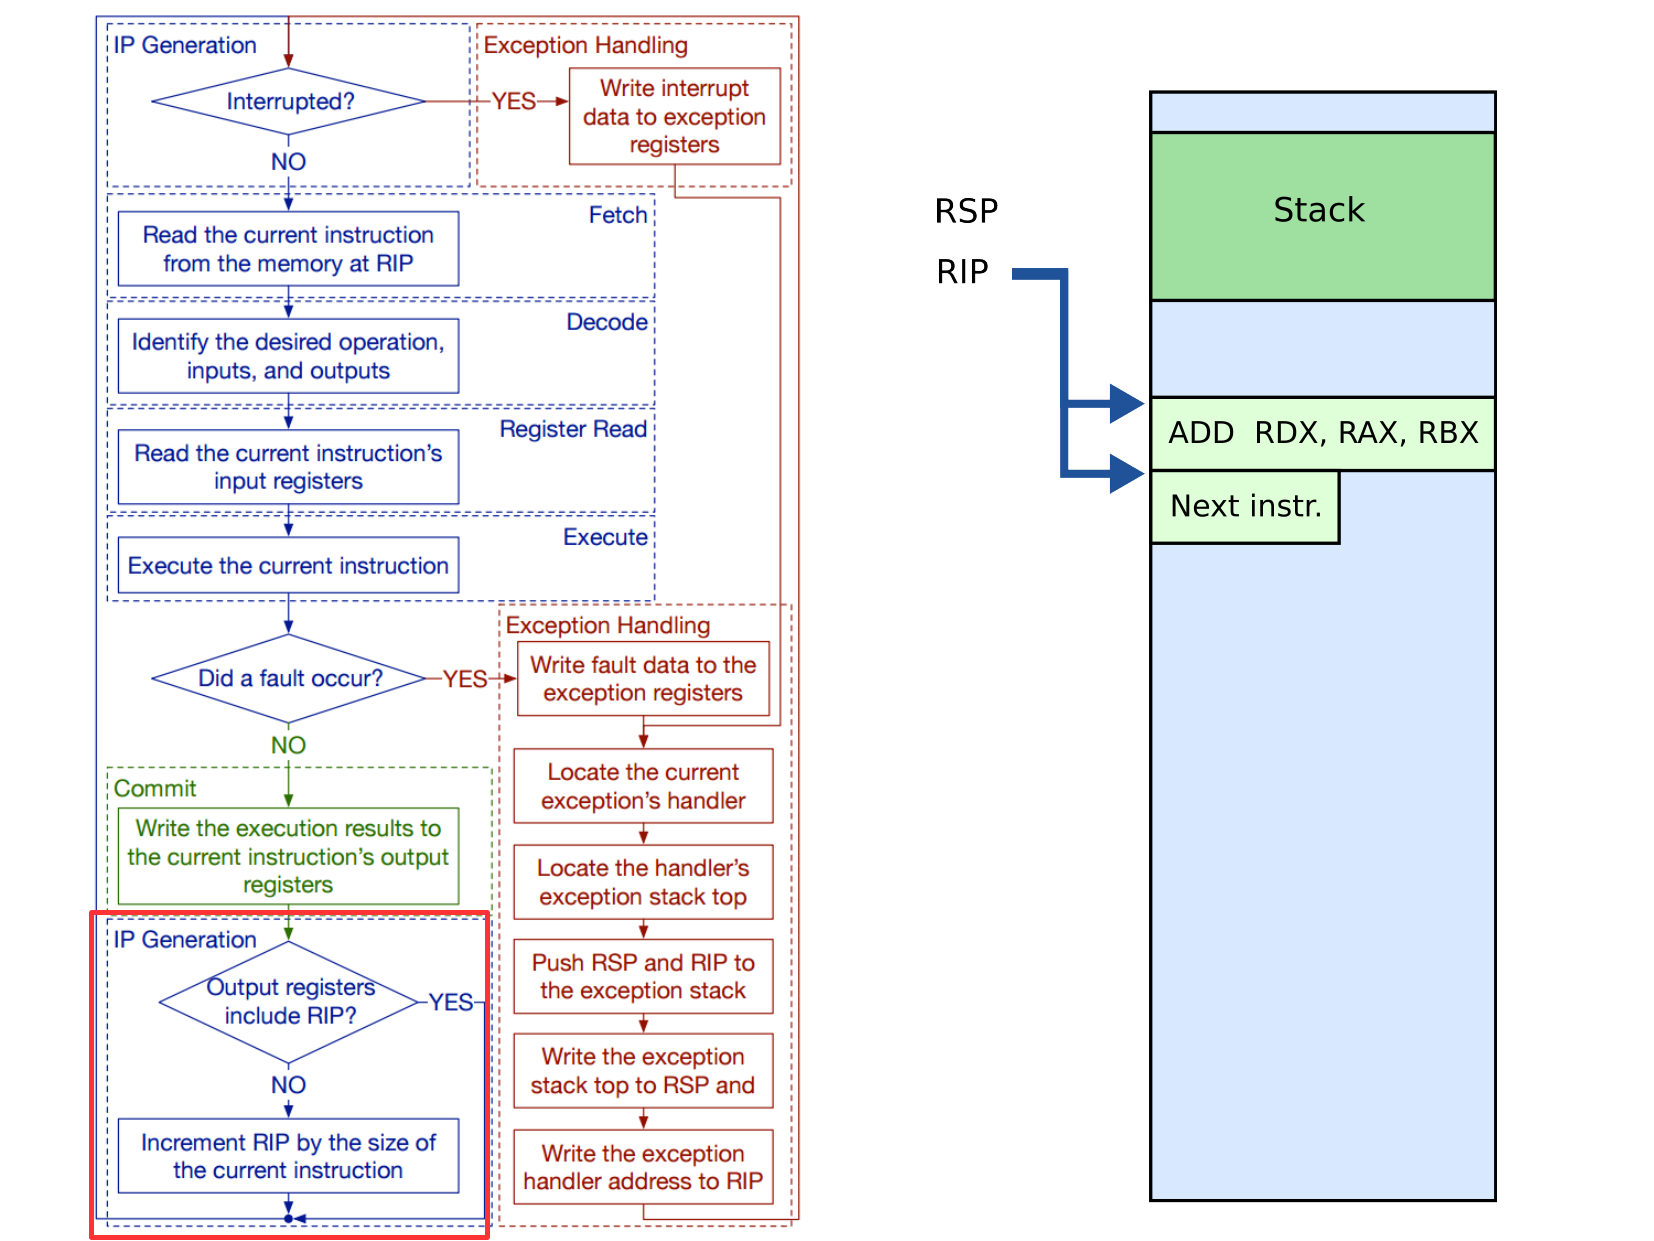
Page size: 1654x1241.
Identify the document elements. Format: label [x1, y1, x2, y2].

picture [937, 80, 1497, 1212]
picture [75, 0, 817, 1241]
